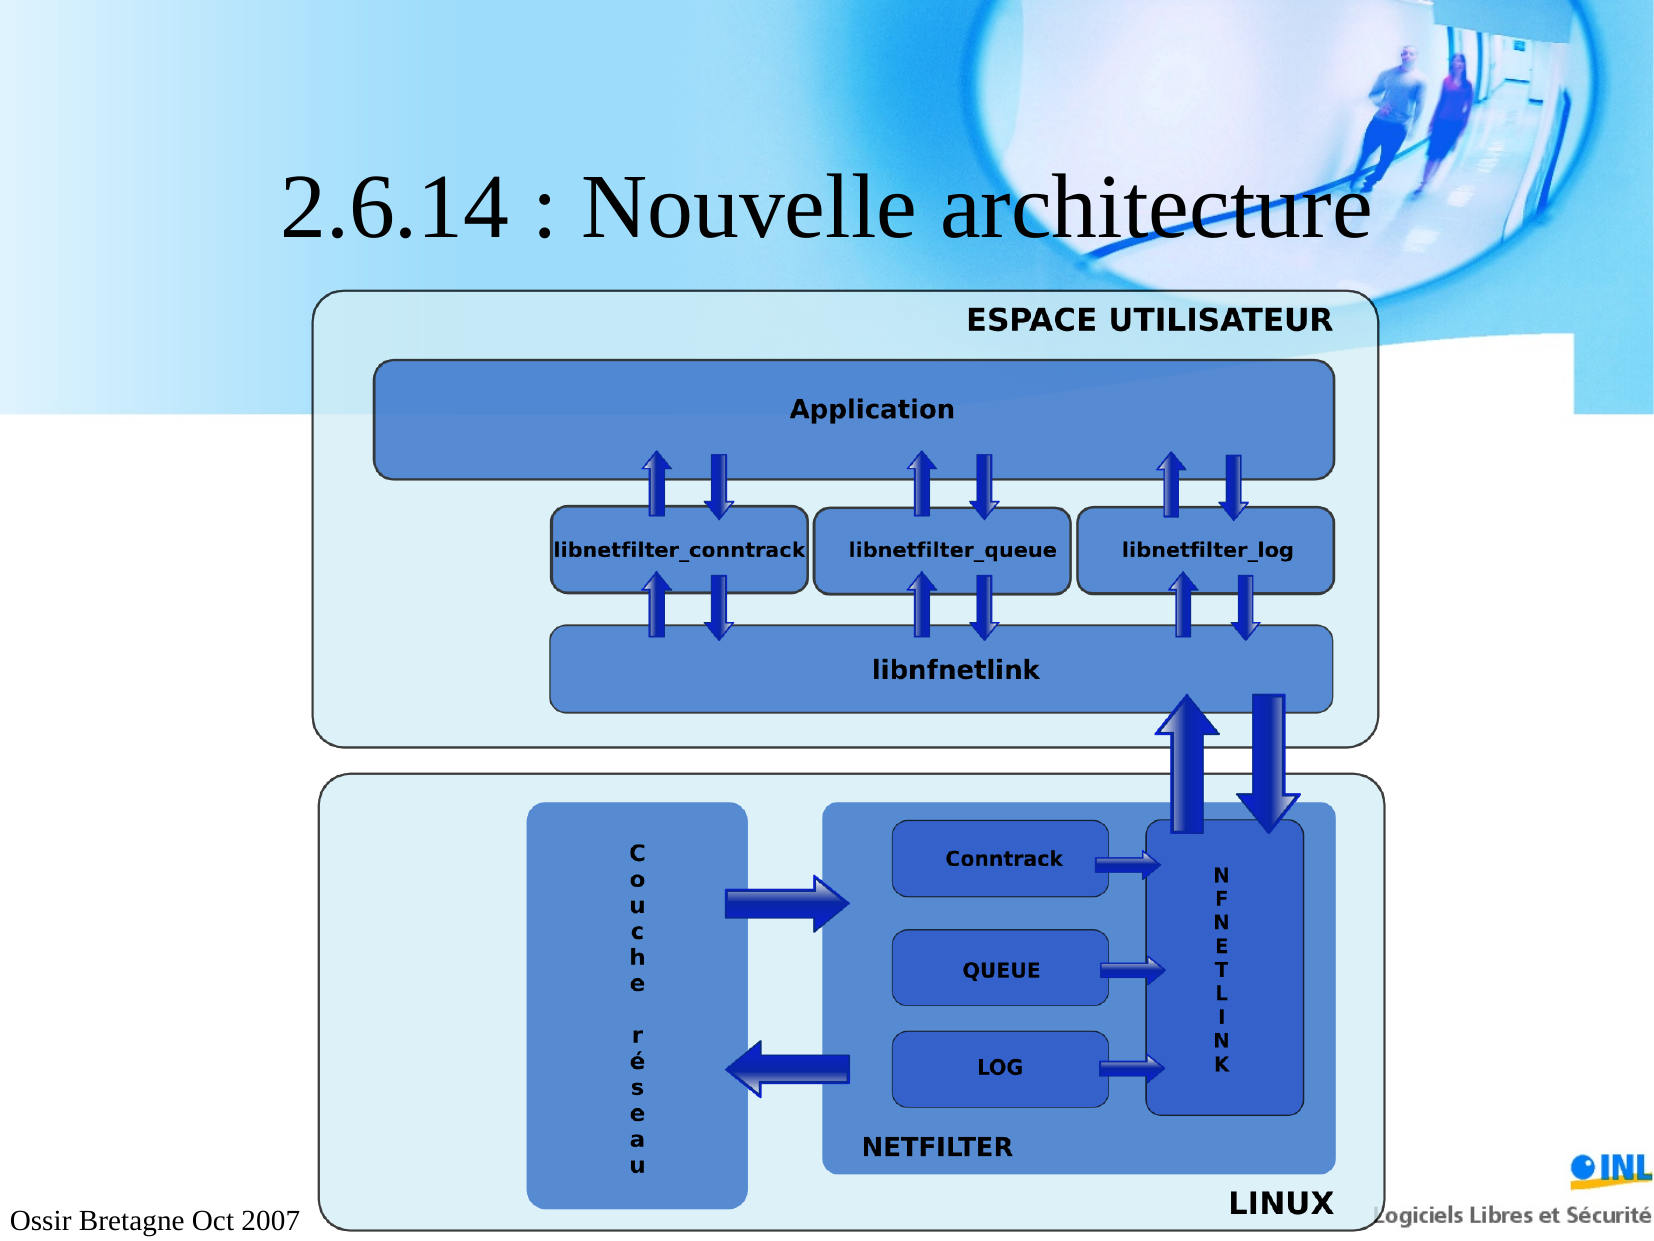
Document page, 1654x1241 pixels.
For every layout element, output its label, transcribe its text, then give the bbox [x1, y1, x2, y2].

title 2.6.14 : Nouvelle architecture [121, 102, 1534, 311]
picture [0, 0, 1654, 1241]
